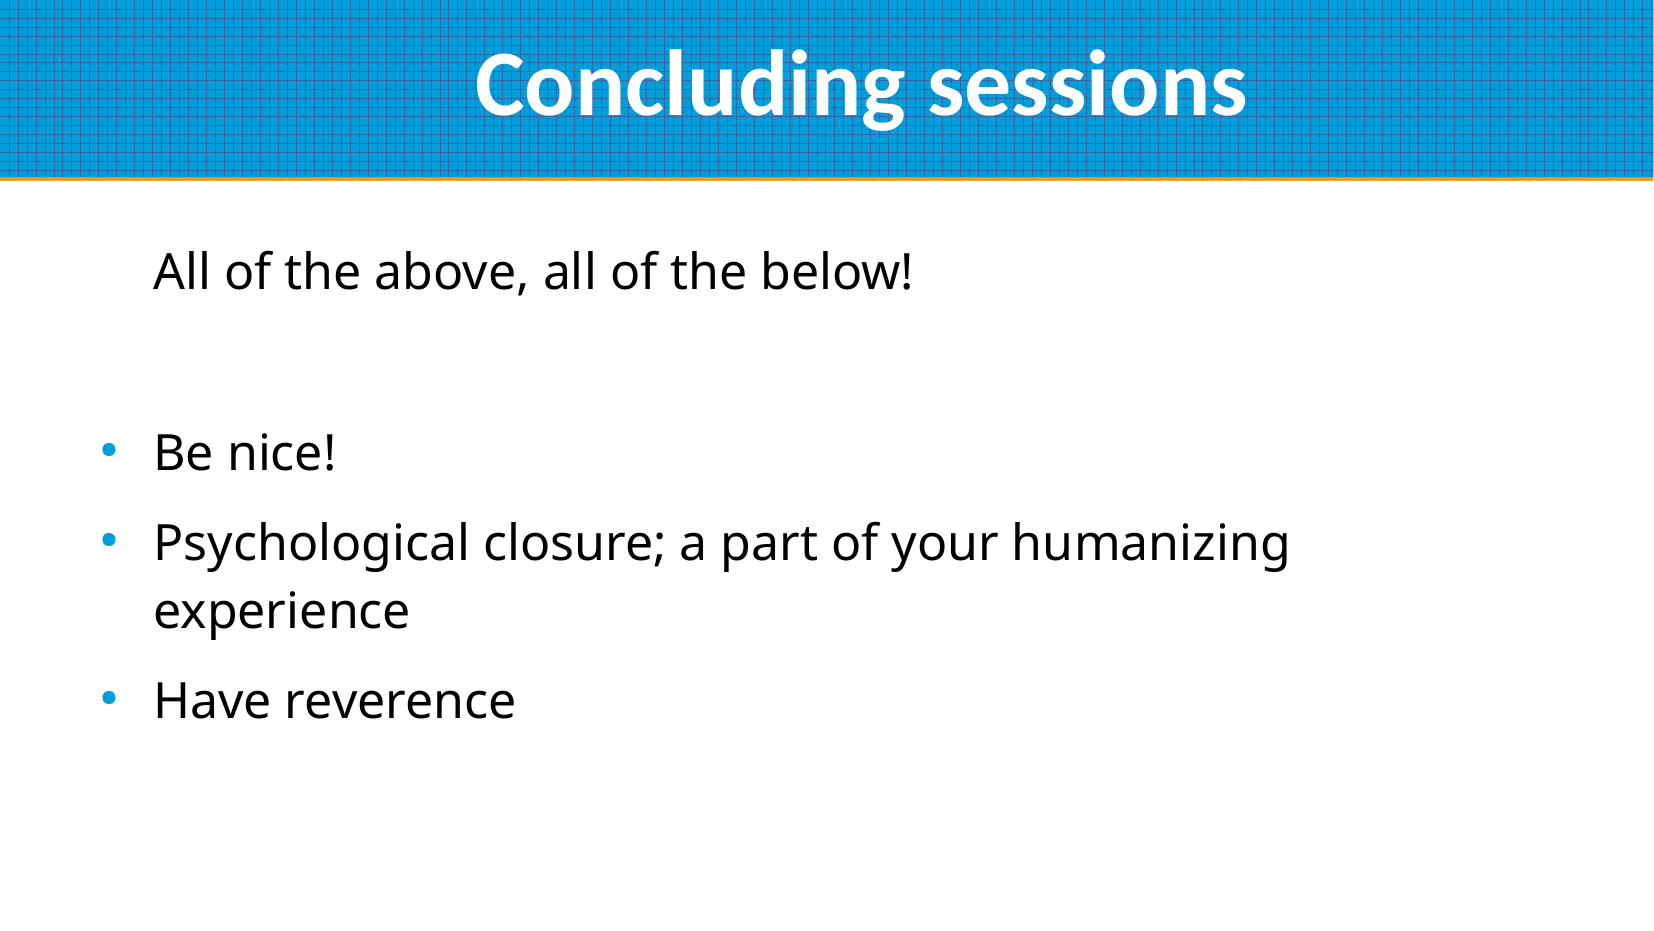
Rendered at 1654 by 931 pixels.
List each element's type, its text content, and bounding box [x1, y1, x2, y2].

list All of the above, all of the below! Be nice! Psychological closure; a part of your humanizing experience Have reverence [82, 236, 1563, 811]
title Concluding sessions [82, 14, 1571, 171]
